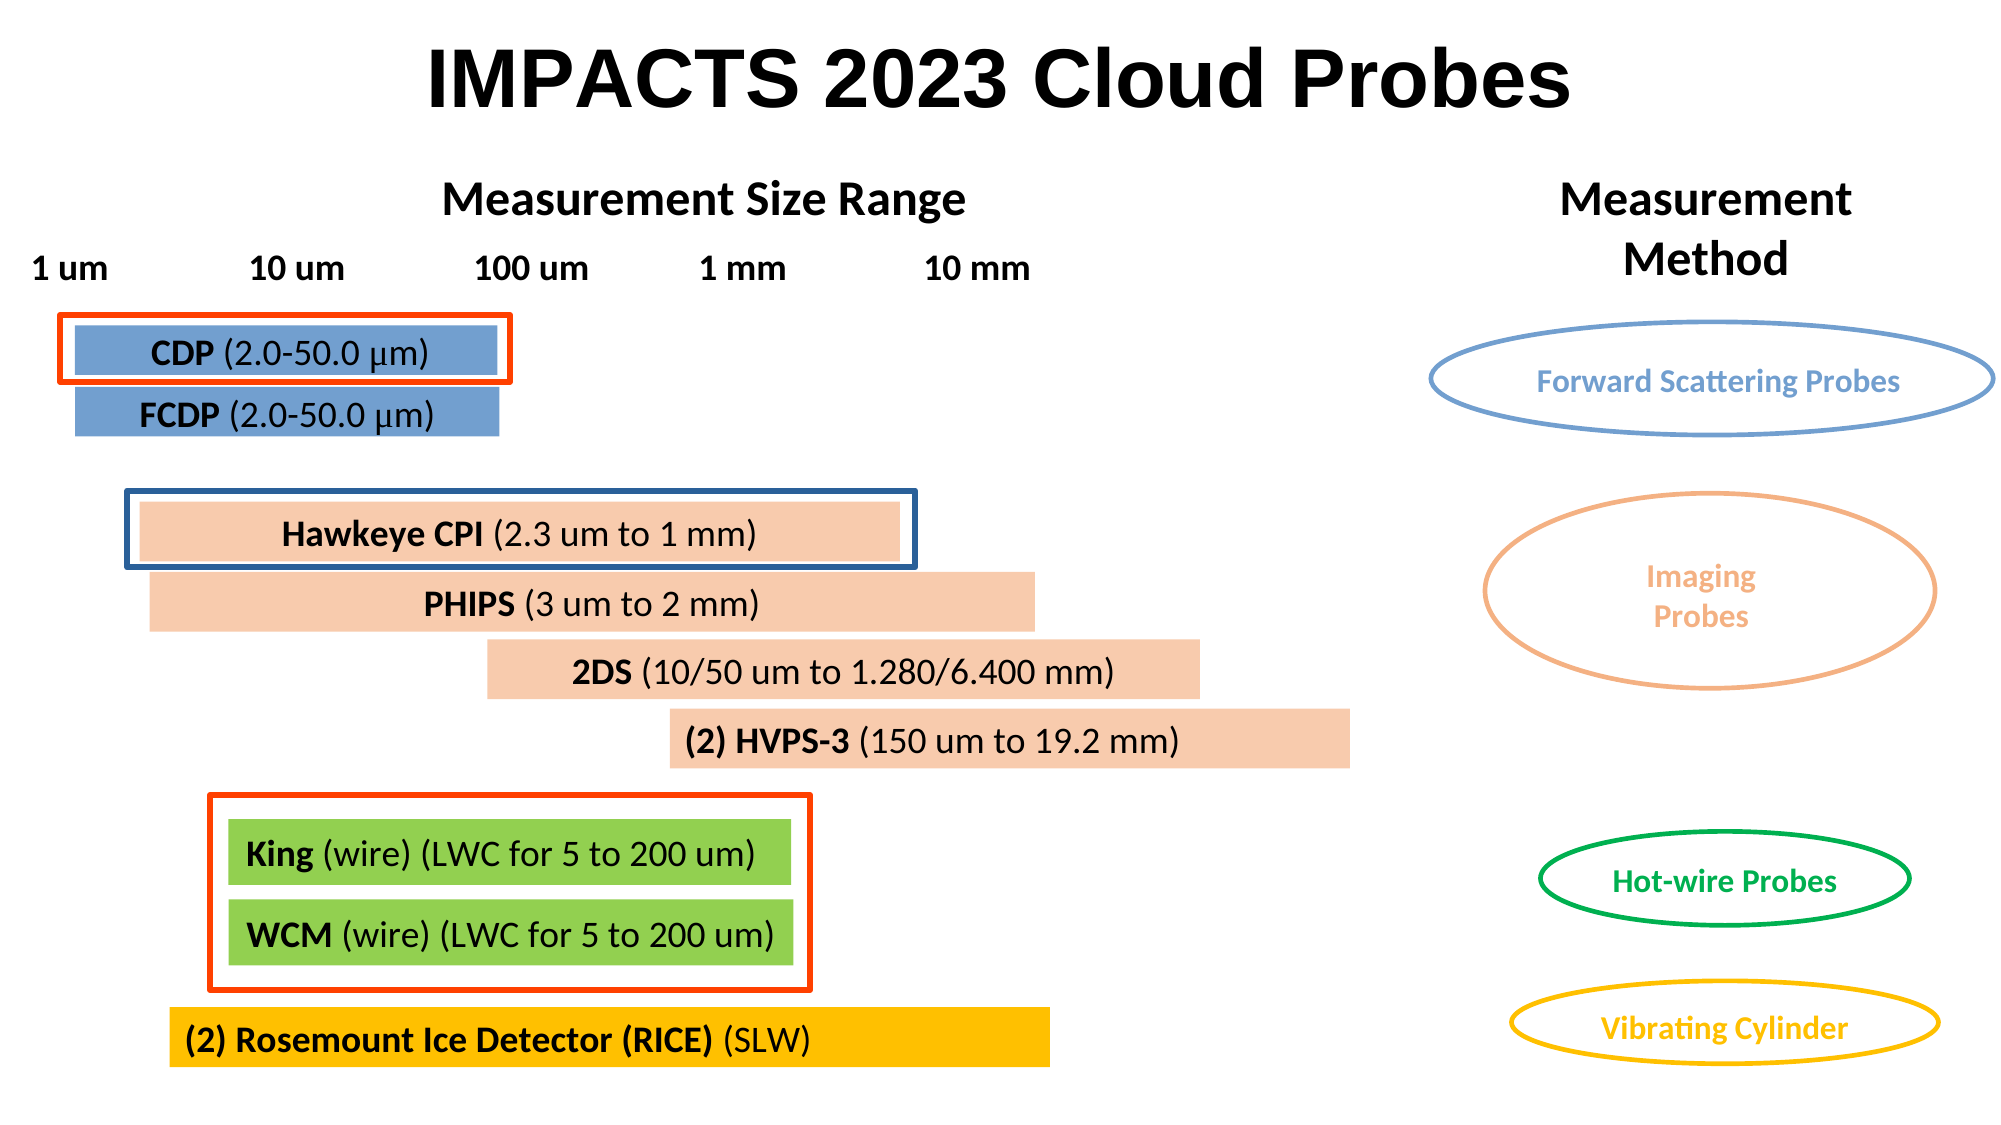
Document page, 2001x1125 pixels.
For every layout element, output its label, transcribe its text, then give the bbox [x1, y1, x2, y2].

text_box Vibrating Cylinder [1586, 998, 1864, 1054]
text_box 2DS (10/50 um to 1.280/6.400 mm) [487, 639, 1200, 700]
text_box Hot-wire Probes [1597, 851, 1853, 907]
text_box 1 um 10 um 100 um 1 mm 10 mm [15, 235, 1613, 296]
text_box (2) Rosemount Ice Detector (RICE) (SLW) [169, 1007, 1050, 1068]
text_box FCDP (2.0-50.0 μm) [75, 386, 500, 437]
text_box CDP (2.0-50.0 μm) [74, 325, 498, 375]
text_box (2) HVPS-3 (150 um to 19.2 mm) [669, 708, 1350, 769]
text_box WCM (wire) (LWC for 5 to 200 um) [228, 899, 794, 966]
text_box IMPACTS 2023 Cloud Probes [137, 6, 1863, 159]
text_box King (wire) (LWC for 5 to 200 um) [228, 819, 792, 885]
text_box Forward Scattering Probes [1522, 351, 1916, 407]
text_box Hawkeye CPI (2.3 um to 1 mm) [139, 501, 900, 562]
text_box Measurement Method [1462, 158, 1950, 294]
text_box PHIPS (3 um to 2 mm) [149, 571, 1035, 632]
text_box Imaging Probes [1631, 546, 1772, 642]
text_box Measurement Size Range [314, 158, 1095, 234]
